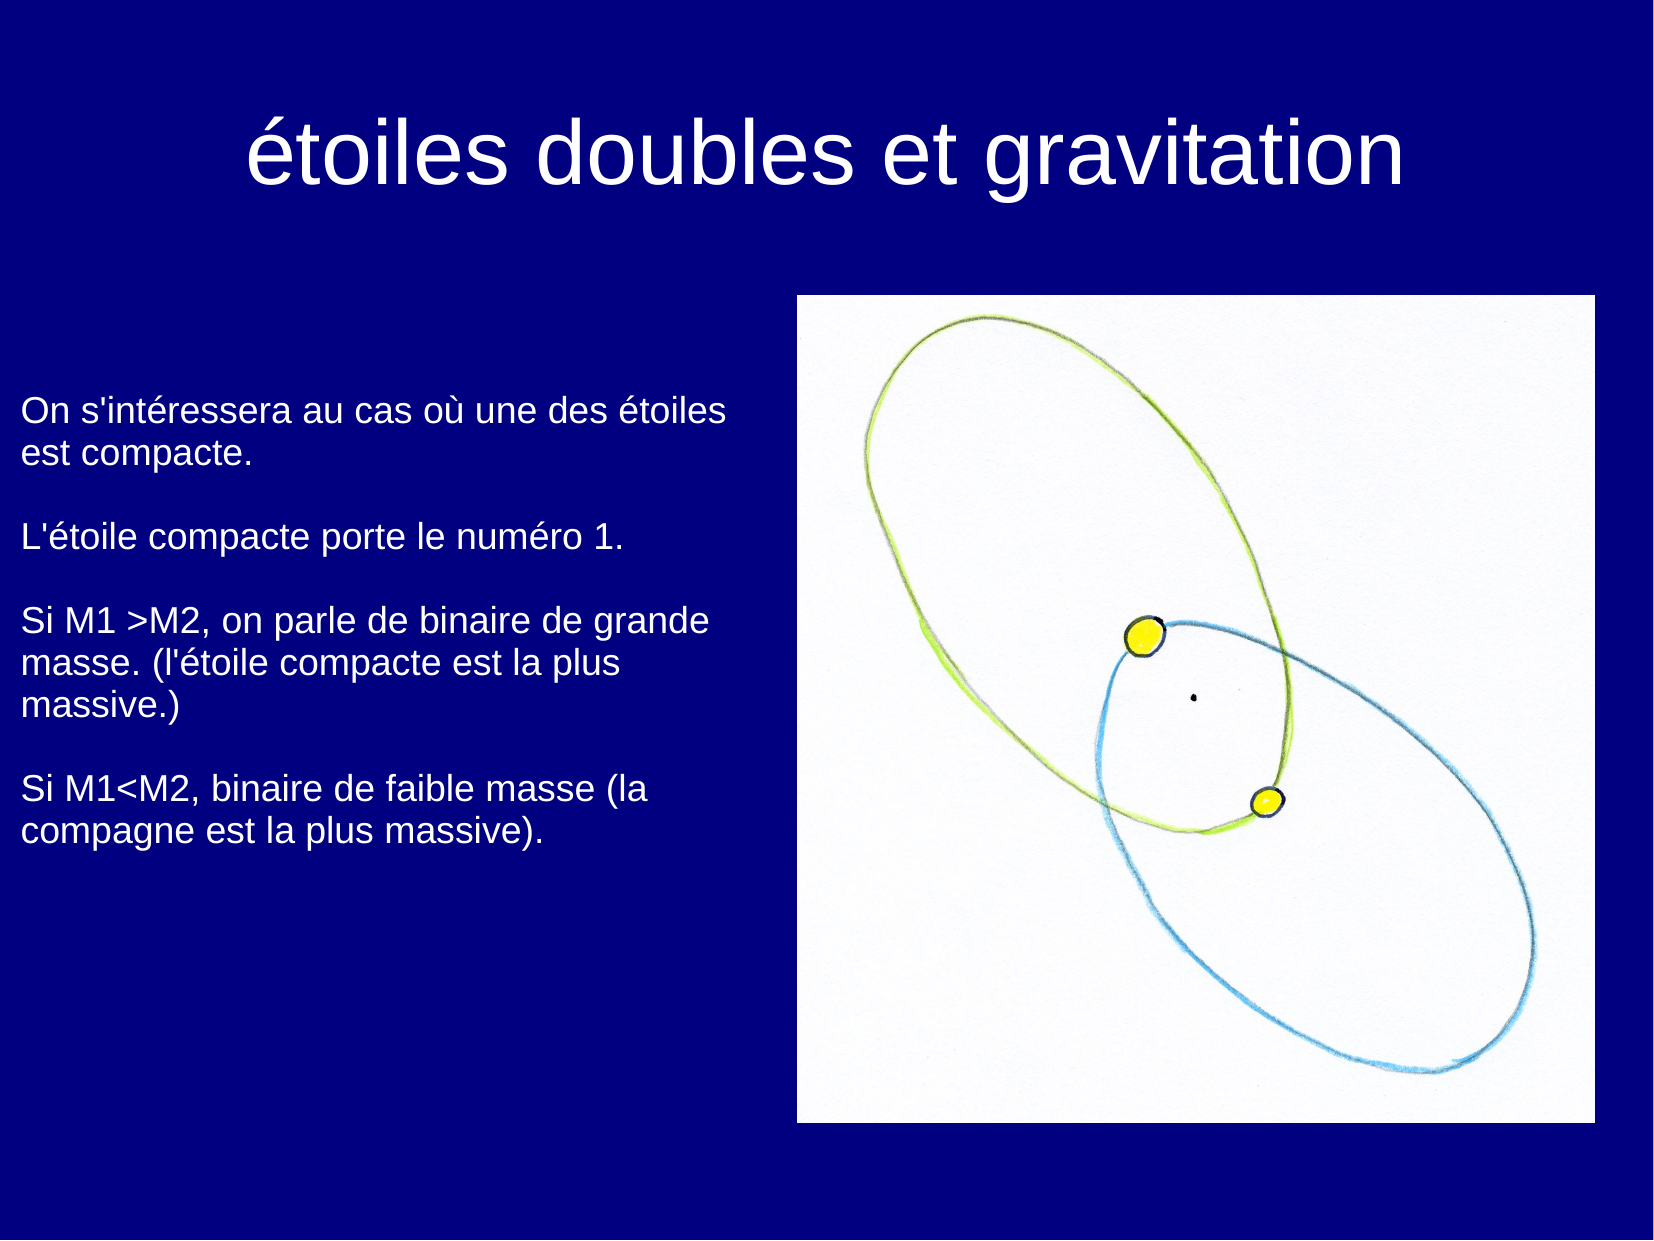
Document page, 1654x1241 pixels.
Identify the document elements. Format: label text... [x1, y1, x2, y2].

title étoiles doubles et gravitation [82, 49, 1571, 257]
text_box On s'intéressera au cas où une des étoiles est compacte. L'étoile compacte porte le numéro 1. Si M1 >M2, on parle de binaire de grande masse. (l'étoile compacte est la plus massive.) Si M1<M2, binaire de faible masse (la compagne est la plus massive). [5, 382, 768, 1004]
picture [797, 295, 1595, 1123]
